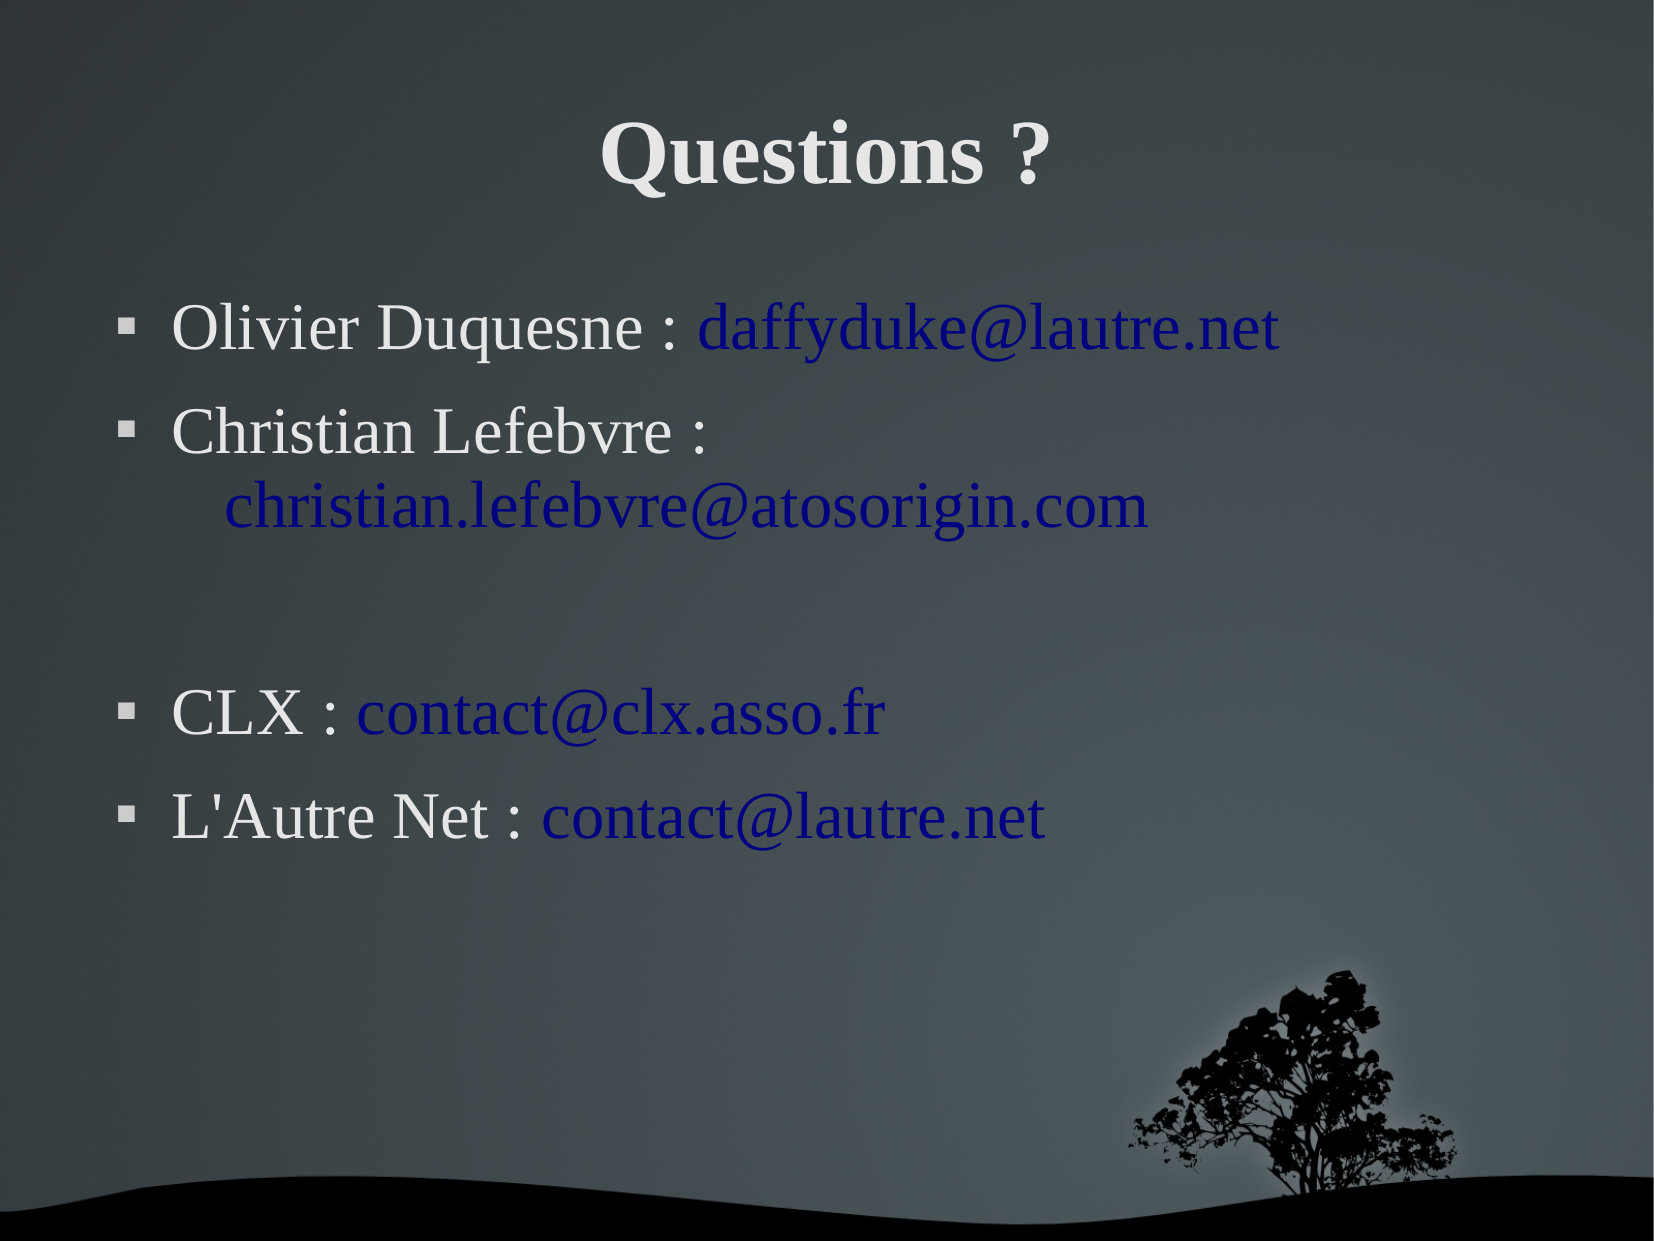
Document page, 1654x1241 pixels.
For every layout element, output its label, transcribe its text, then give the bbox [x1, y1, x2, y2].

picture [0, 0, 1654, 1241]
title Questions ? [82, 49, 1571, 257]
list Olivier Duquesne : daffyduke@lautre.net Christian Lefebvre : christian.lefebvre@atosorigin.com CLX : contact@clx.asso.fr L'Autre Net : contact@lautre.net [82, 290, 1571, 1109]
